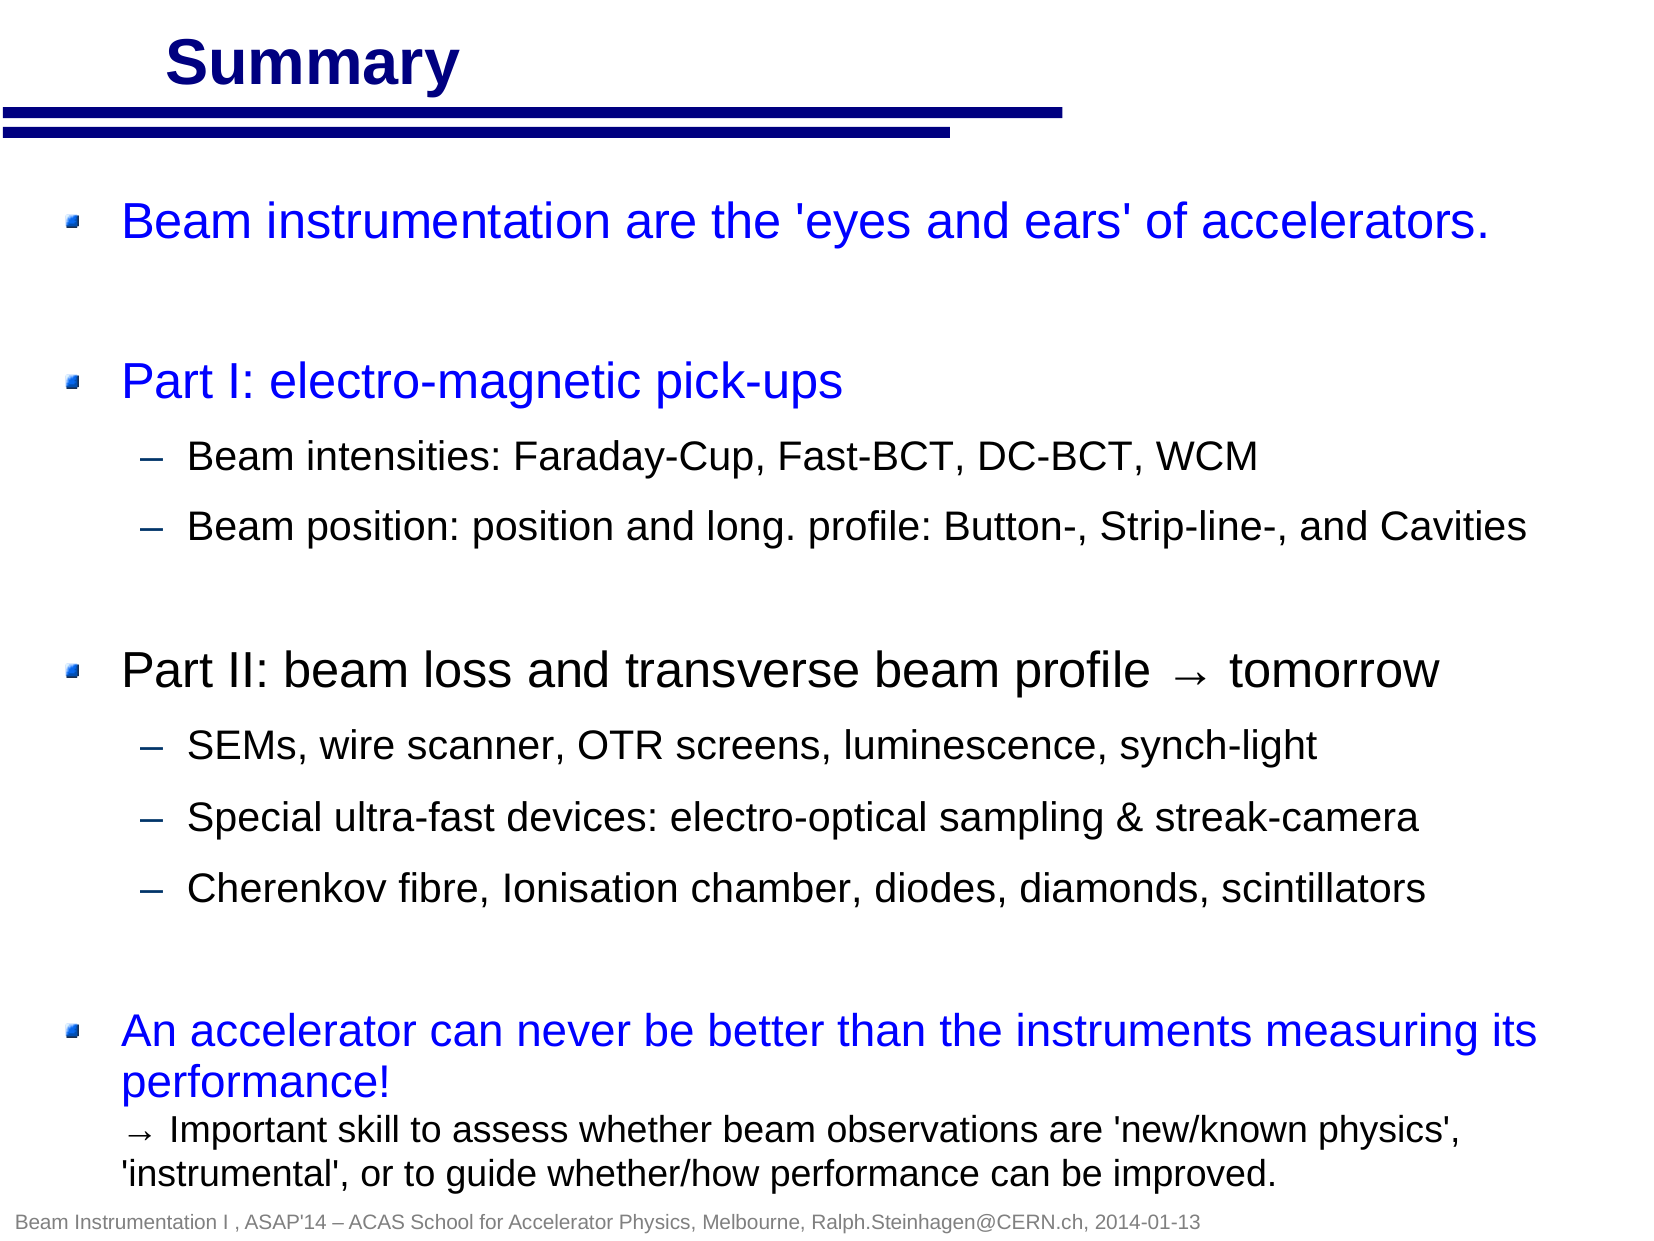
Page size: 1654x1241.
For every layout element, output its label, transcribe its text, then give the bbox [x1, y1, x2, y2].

list Beam instrumentation are the 'eyes and ears' of accelerators. Part I: electro-magnetic pick-ups Beam intensities: Faraday-Cup, Fast-BCT, DC-BCT, WCM Beam position: position and long. profile: Button-, Strip-line-, and Cavities Part II: beam loss and transverse beam profile → tomorrow SEMs, wire scanner, OTR screens, luminescence, synch-light Special ultra-fast devices: electro-optical sampling & streak-camera Cherenkov fibre, Ionisation chamber, diodes, diamonds, scintillators An accelerator can never be better than the instruments measuring its performance! → Important skill to assess whether beam observations are 'new/known physics', 'instrumental', or to guide whether/how performance can be improved. [65, 192, 1628, 1205]
title Summary [165, 0, 1323, 124]
